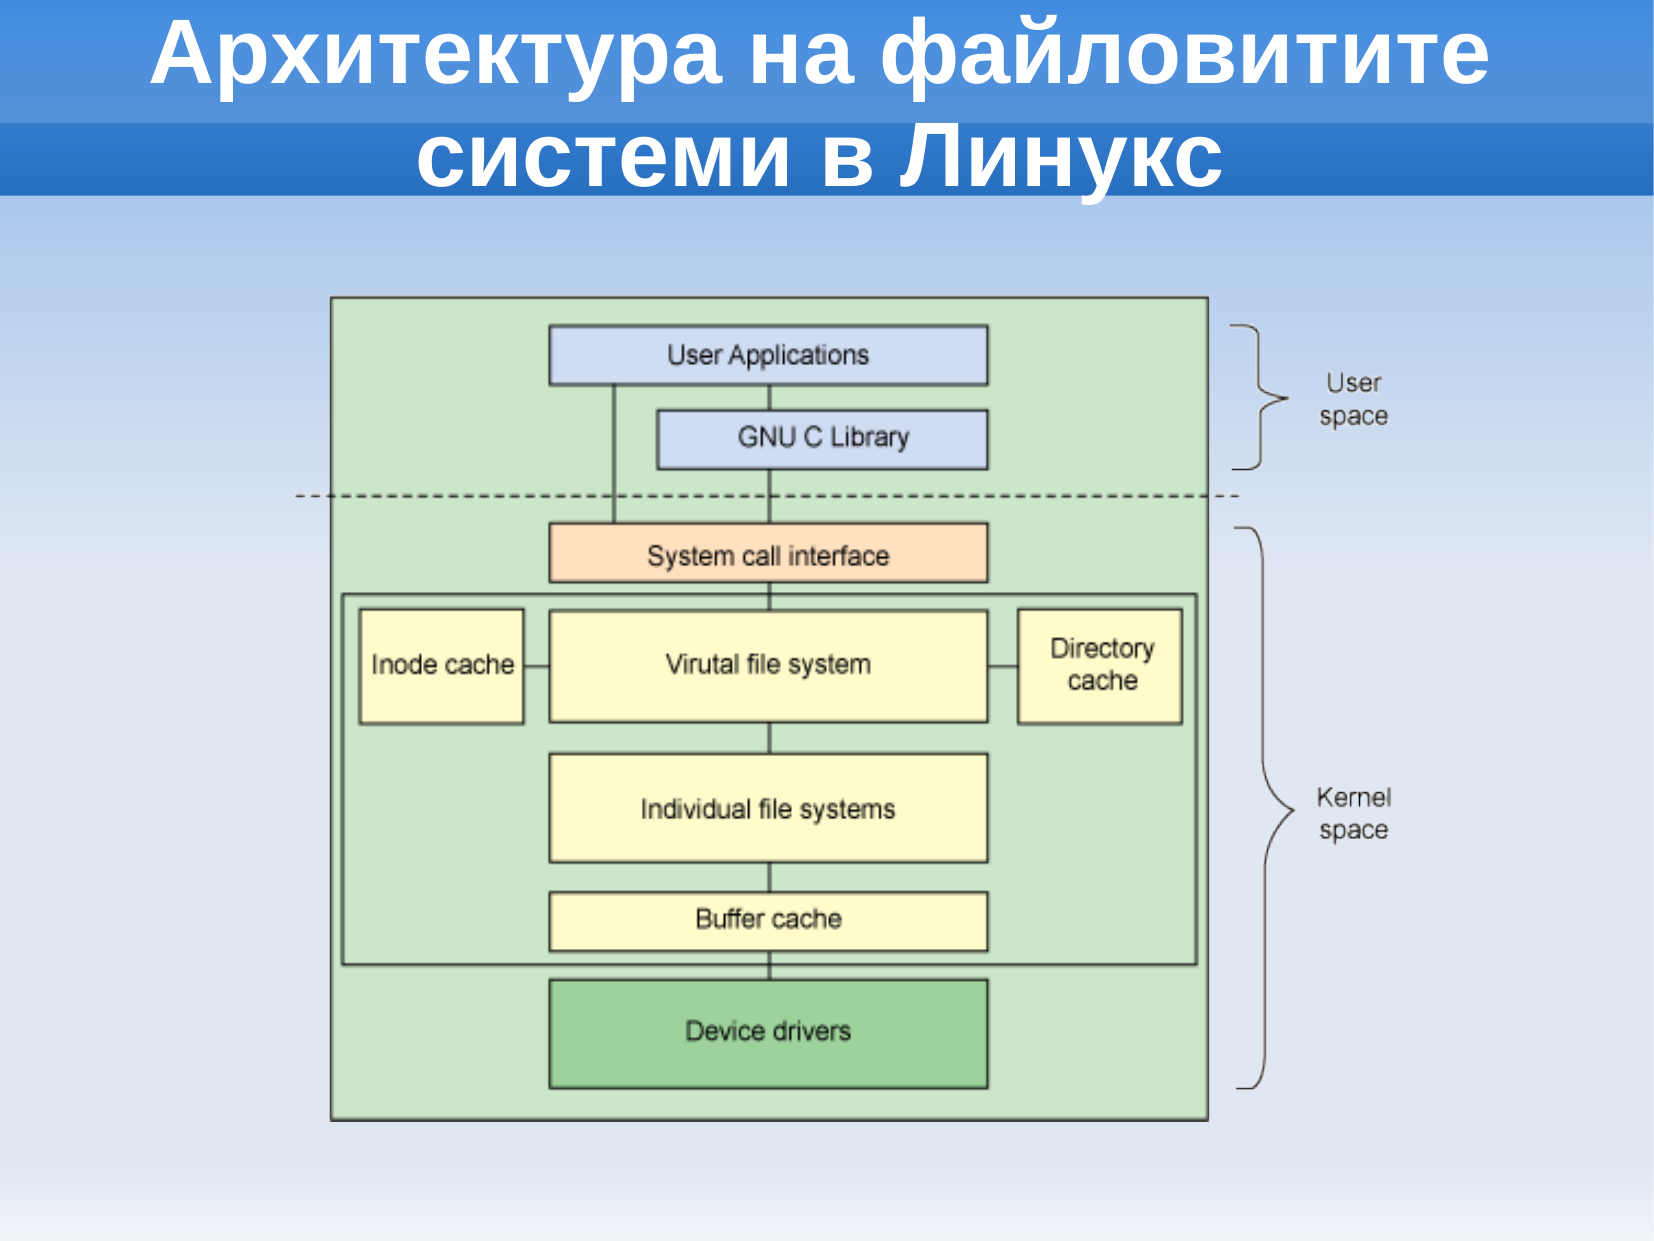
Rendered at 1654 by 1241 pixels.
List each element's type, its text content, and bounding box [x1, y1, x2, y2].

title Архитектура на файловитите системи в Линукс [76, 0, 1565, 208]
picture [0, 0, 1654, 1241]
